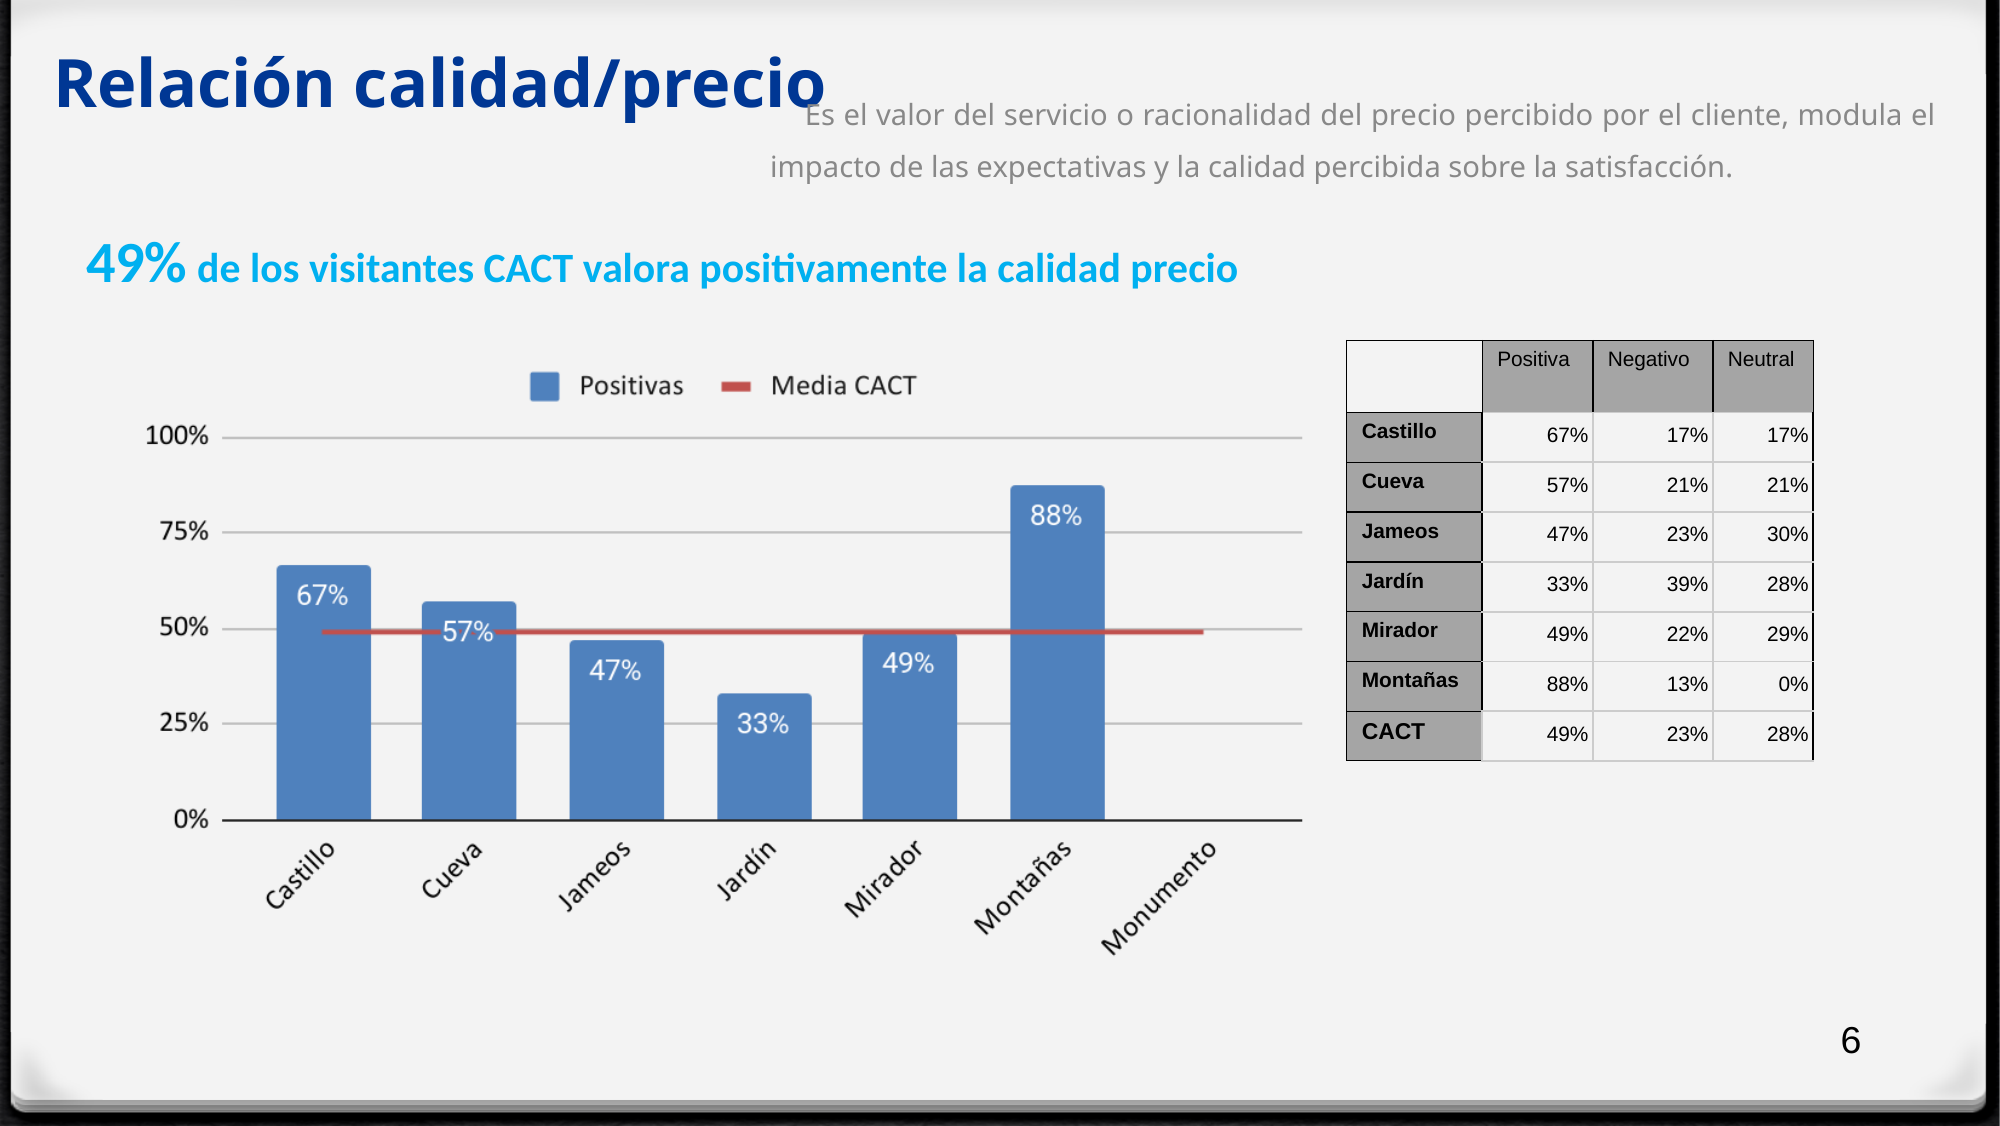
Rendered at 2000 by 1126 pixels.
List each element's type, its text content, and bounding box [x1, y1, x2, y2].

text_box Relación calidad/precio [53, 0, 1928, 121]
table_cell 28% [1714, 563, 1812, 611]
table_cell Jardín [1347, 563, 1481, 611]
table_cell 47% [1483, 513, 1592, 561]
table_cell 29% [1714, 613, 1812, 661]
table_cell 17% [1594, 413, 1712, 461]
table_cell 21% [1714, 463, 1812, 511]
table_header Negativo [1594, 341, 1712, 412]
table_cell 57% [1483, 463, 1592, 511]
table_cell Montañas [1347, 662, 1481, 711]
table_cell 67% [1483, 413, 1592, 461]
table_cell Jameos [1347, 513, 1481, 561]
table_header Positiva [1483, 341, 1592, 412]
table_cell Mirador [1347, 612, 1481, 661]
text_box 49% de los visitantes CACT valora positivamente la calidad precio [71, 199, 1377, 289]
table_cell 23% [1594, 712, 1712, 760]
table_cell 13% [1594, 662, 1712, 710]
text_box <number> [1412, 1008, 1880, 1069]
table_cell Castillo [1347, 413, 1481, 462]
table_cell 30% [1714, 513, 1812, 561]
table_cell 39% [1594, 563, 1712, 611]
table_cell 49% [1483, 613, 1592, 661]
table_cell 17% [1714, 413, 1812, 461]
table_cell 28% [1714, 712, 1812, 760]
text_box Es el valor del servicio o racionalidad del precio percibido por el cliente, modula el impacto de las expectativas y la calidad percibida sobre la satisfacción. [742, 35, 1965, 289]
table_cell CACT [1347, 712, 1481, 760]
table_cell Cueva [1347, 463, 1481, 511]
table_cell 21% [1594, 463, 1712, 511]
table_cell 88% [1483, 662, 1592, 710]
table_cell 0% [1714, 662, 1812, 710]
table_cell 23% [1594, 513, 1712, 561]
table_header [1347, 341, 1482, 412]
table_cell 49% [1483, 712, 1592, 760]
table_cell 33% [1483, 563, 1592, 611]
picture [0, 0, 2000, 1126]
table_cell 22% [1594, 613, 1712, 661]
table_header Neutral [1714, 341, 1813, 412]
